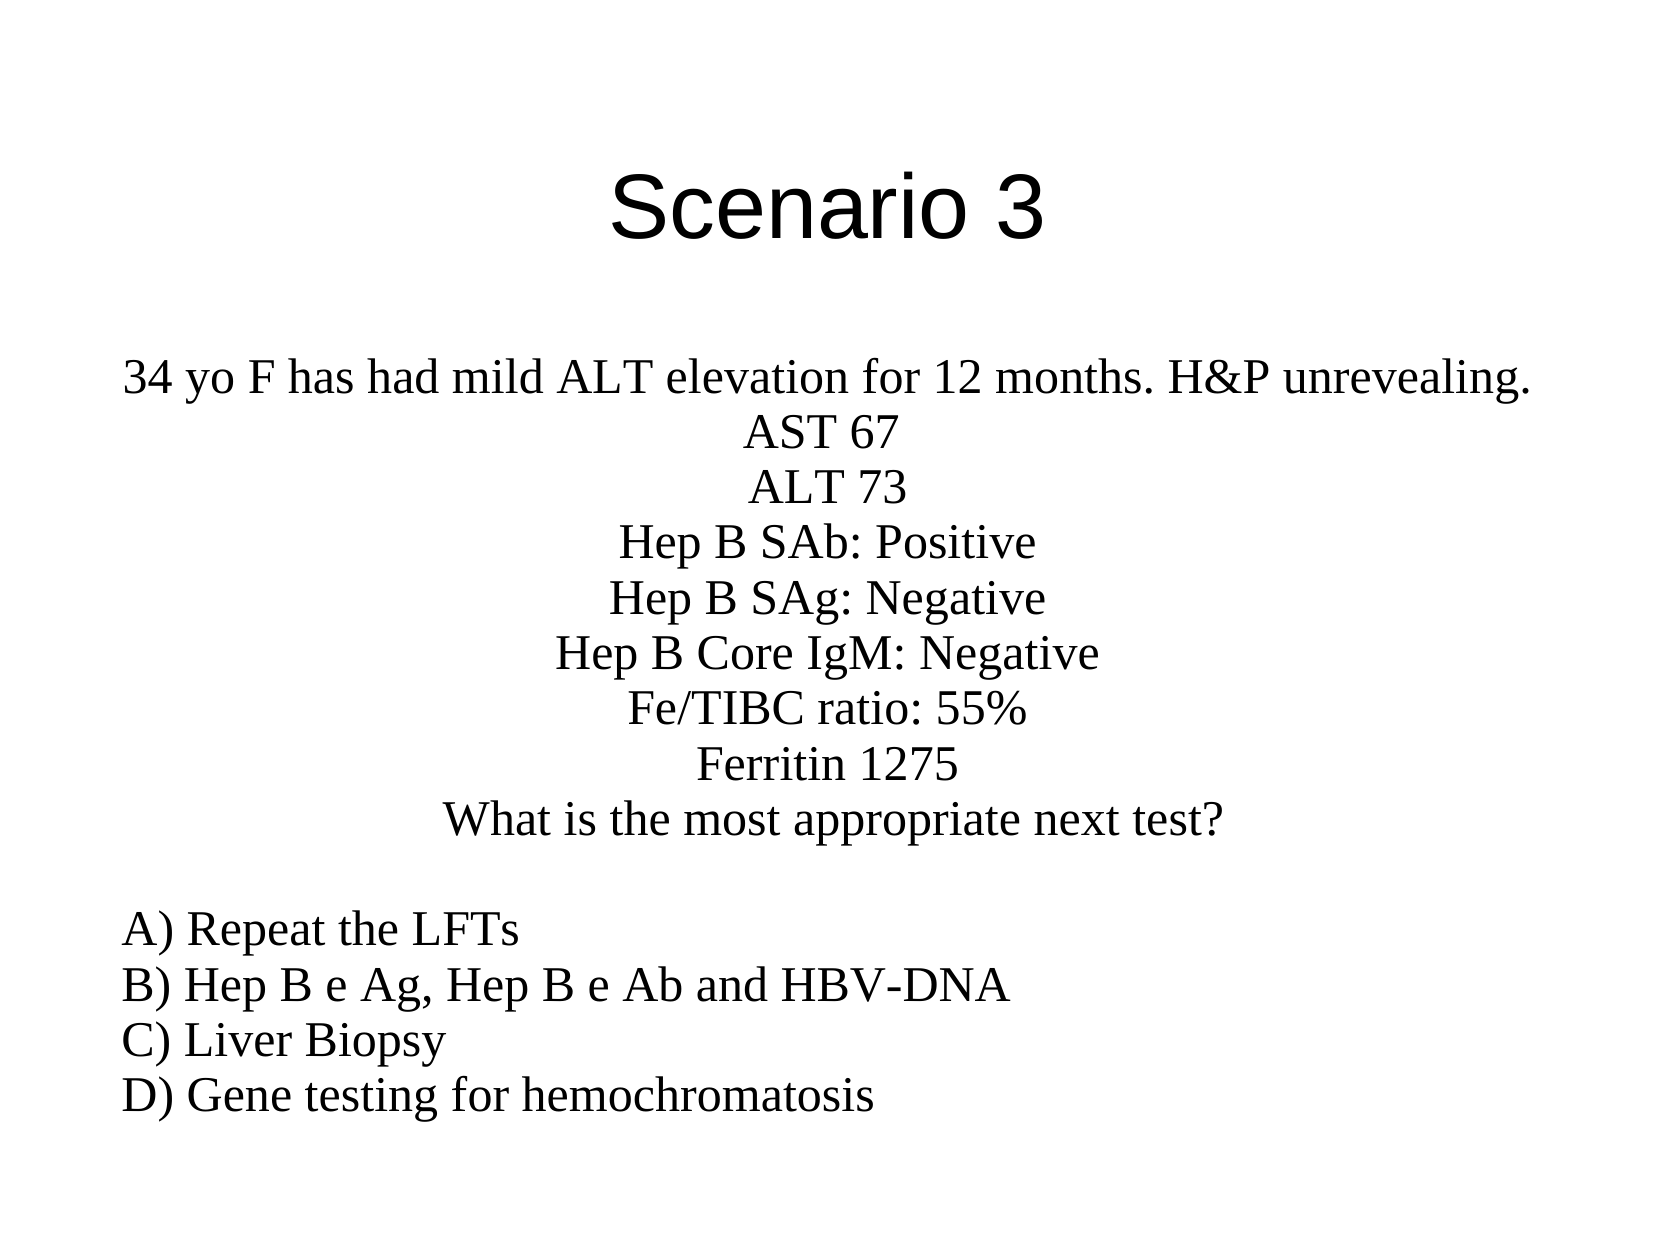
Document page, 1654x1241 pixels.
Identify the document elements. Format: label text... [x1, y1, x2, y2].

subtitle 34 yo F has had mild ALT elevation for 12 months. H&P unrevealing. AST 67 ALT 73 Hep B SAb: Positive Hep B SAg: Negative Hep B Core IgM: Negative Fe/TIBC ratio: 55% Ferritin 1275 What is the most appropriate next test? A) Repeat the LFTs B) Hep B e Ag, Hep B e Ab and HBV-DNA C) Liver Biopsy D) Gene testing for hemochromatosis [121, 312, 1534, 1159]
title Scenario 3 [121, 102, 1534, 311]
